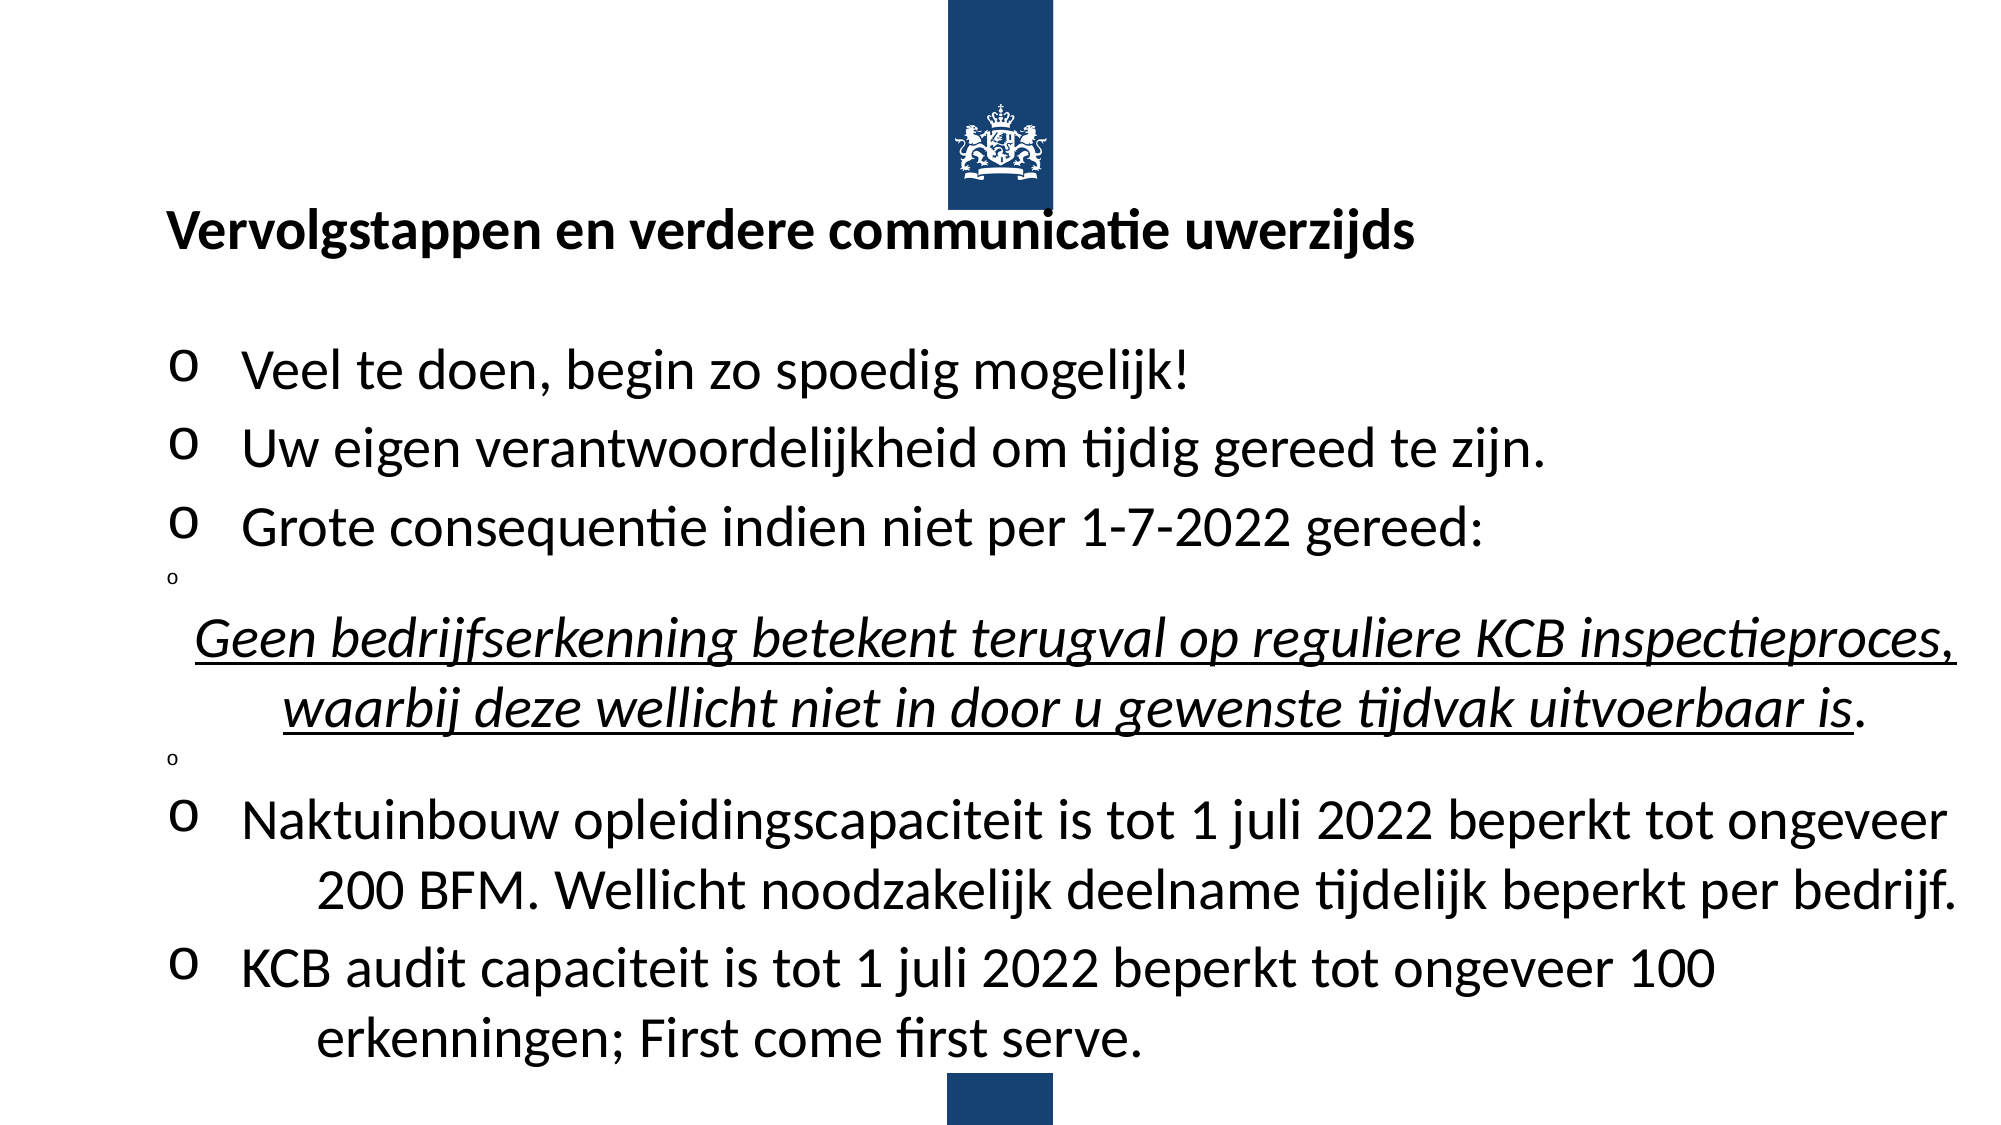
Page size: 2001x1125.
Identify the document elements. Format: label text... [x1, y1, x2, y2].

text_box Vervolgstappen en verdere communicatie uwerzijds Veel te doen, begin zo spoedig mogelijk! Uw eigen verantwoordelijkheid om tijdig gereed te zijn. Grote consequentie indien niet per 1-7-2022 gereed: Geen bedrijfserkenning betekent terugval op reguliere KCB inspectieproces, waarbij deze wellicht niet in door u gewenste tijdvak uitvoerbaar is. Naktuinbouw opleidingscapaciteit is tot 1 juli 2022 beperkt tot ongeveer 200 BFM. Wellicht noodzakelijk deelname tijdelijk beperkt per bedrijf. KCB audit capaciteit is tot 1 juli 2022 beperkt tot ongeveer 100 erkenningen; First come first serve. [151, 184, 2000, 1077]
